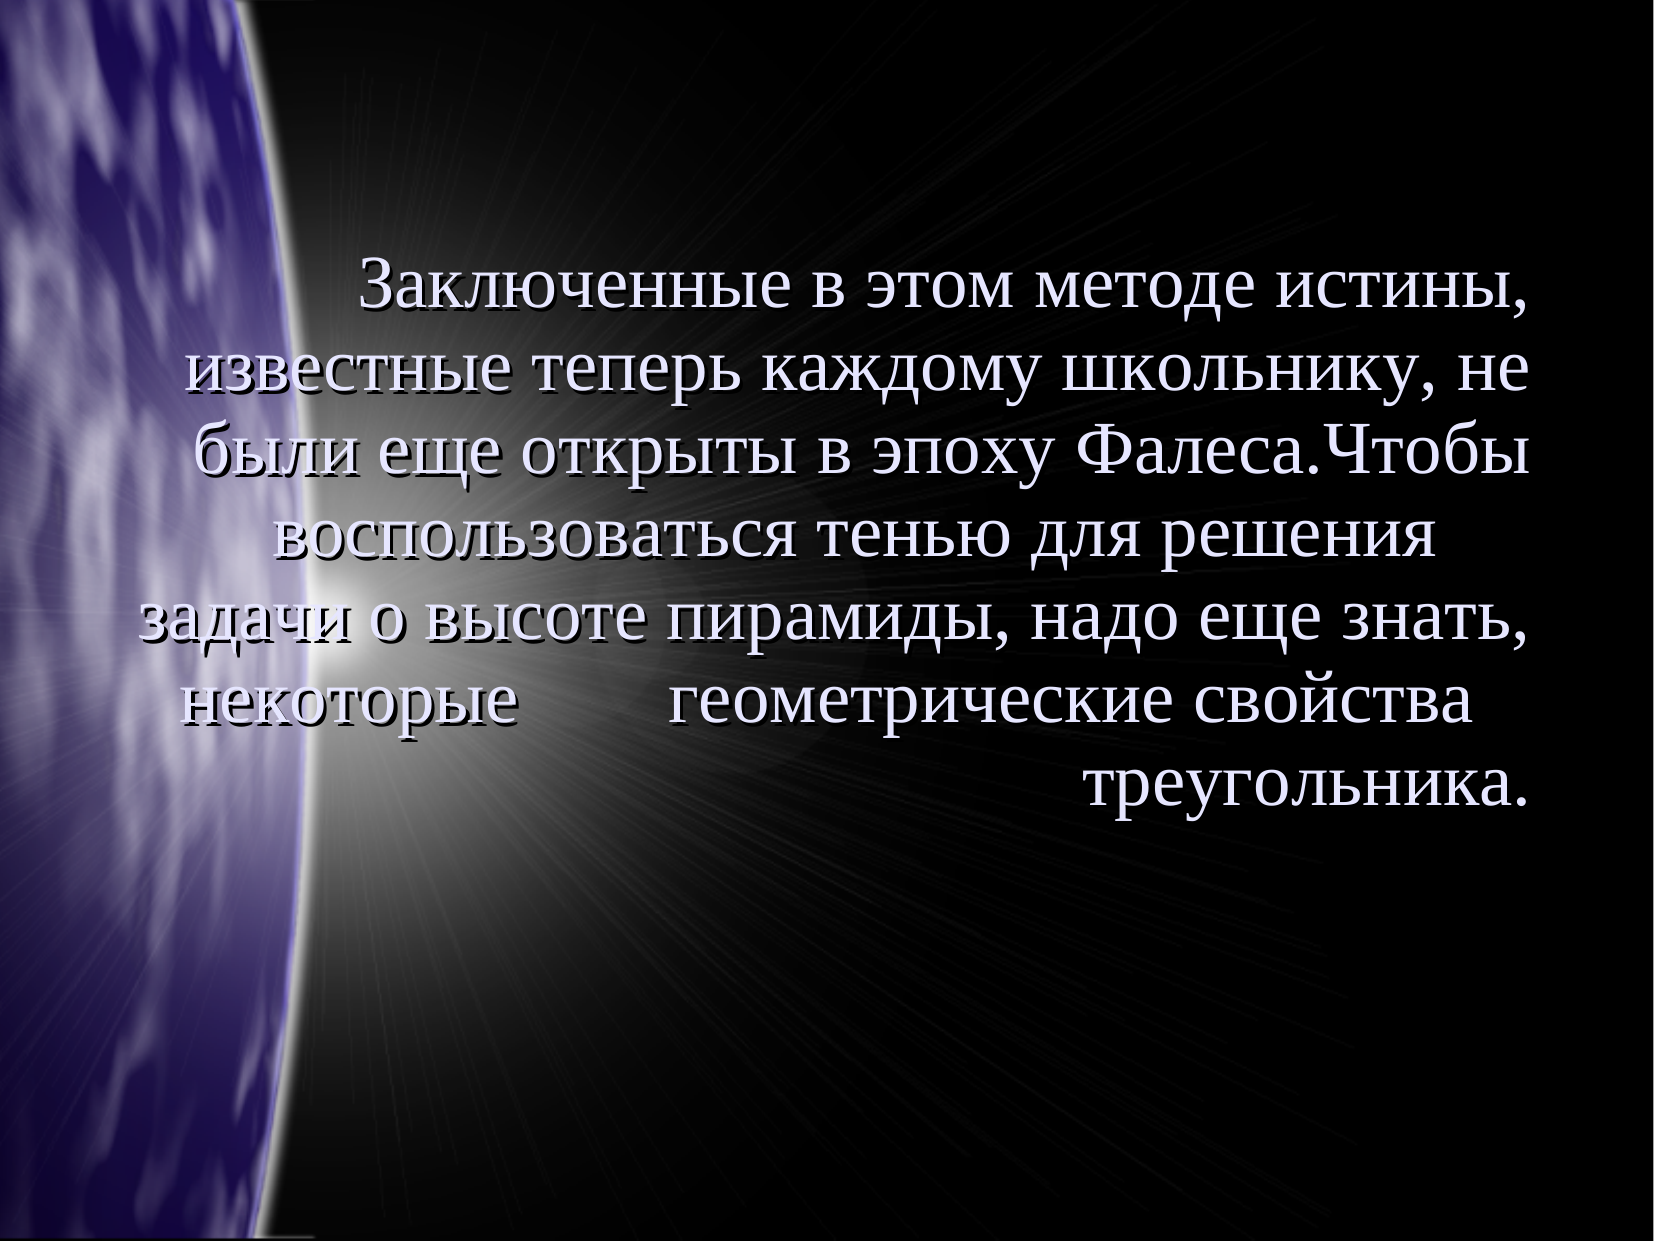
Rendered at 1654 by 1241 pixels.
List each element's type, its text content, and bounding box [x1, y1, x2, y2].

picture [0, 0, 1654, 1241]
list [121, 344, 1534, 1127]
title Заключенные в этом методе истины, известные теперь каждому школьнику, не были еще открыты в эпоху Фалеса.Чтобы воспользоваться тенью для решения задачи о высоте пирамиды, надо еще знать, некоторые геометрические свойства треугольника. [59, 118, 1533, 945]
